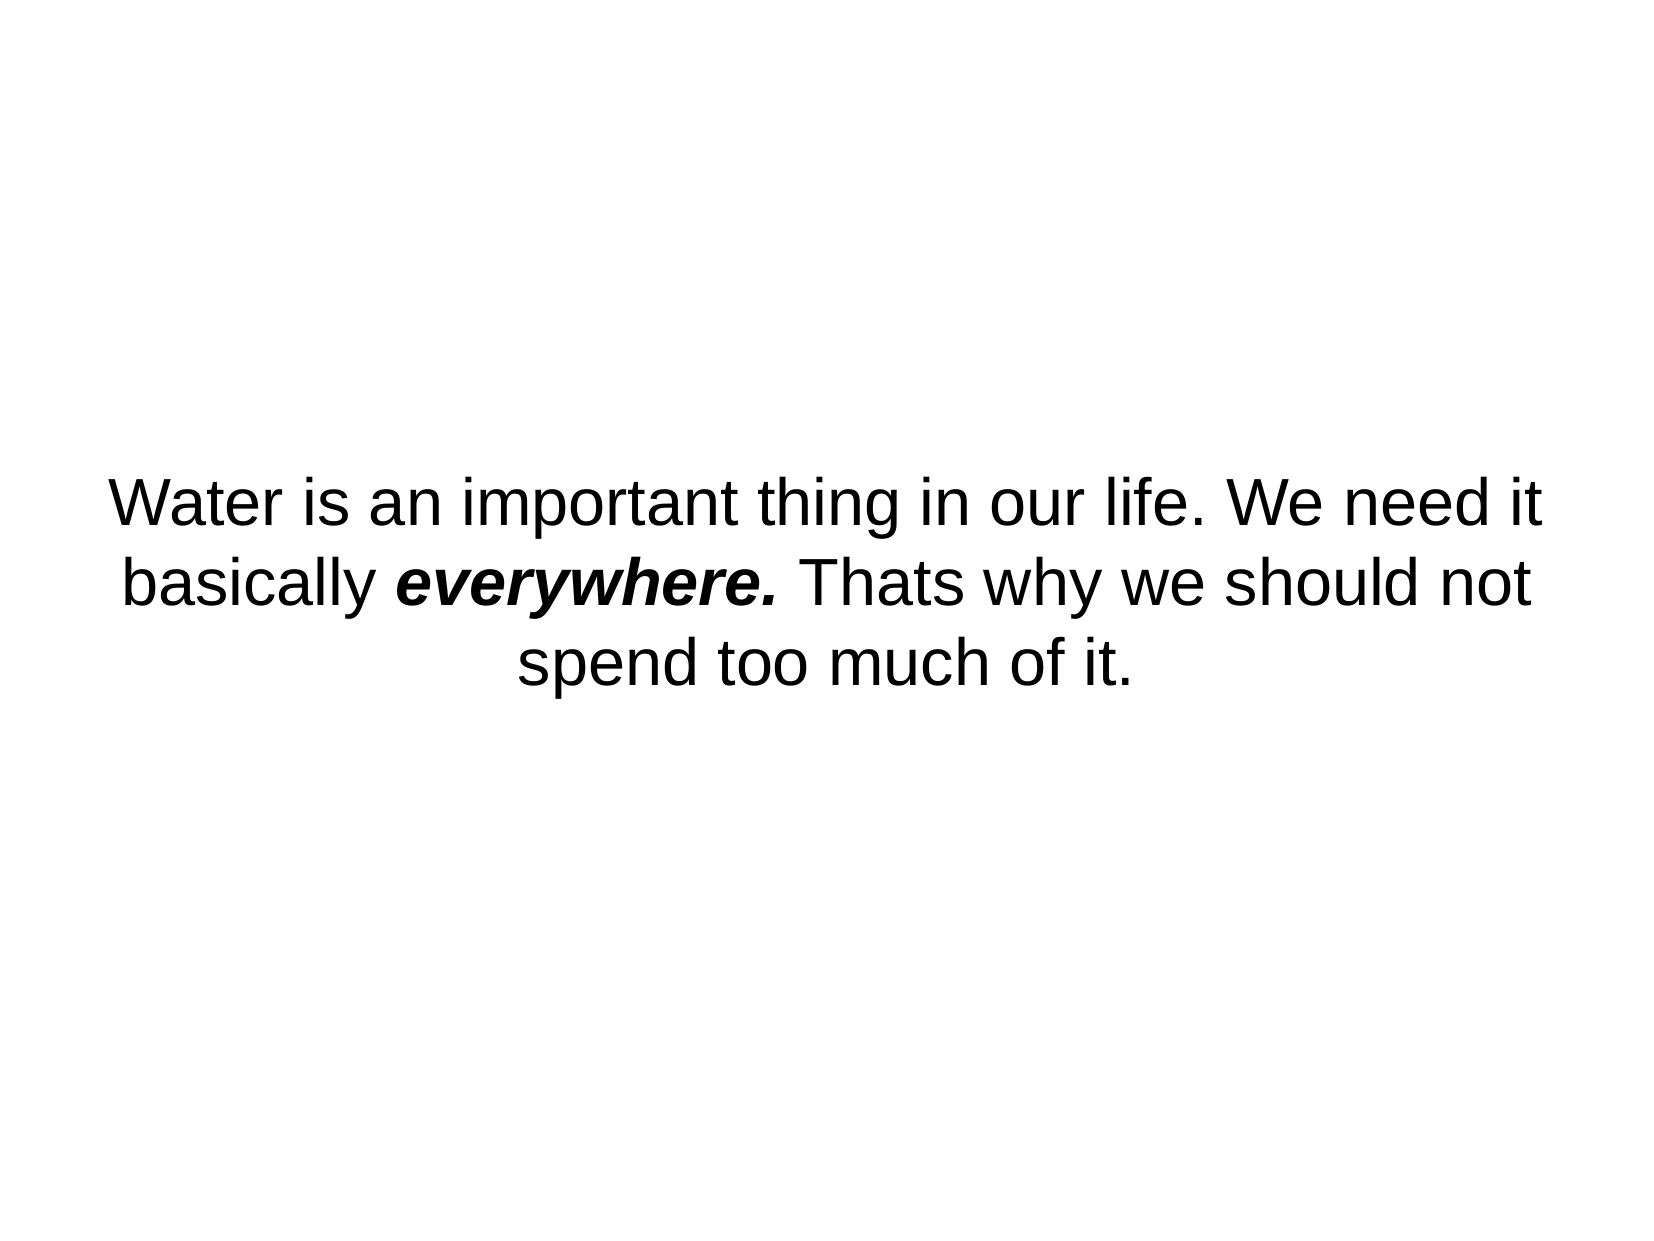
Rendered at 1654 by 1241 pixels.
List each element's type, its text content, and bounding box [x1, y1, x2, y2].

subtitle Water is an important thing in our life. We need it basically everywhere. Thats why we should not spend too much of it. [82, 49, 1571, 1109]
